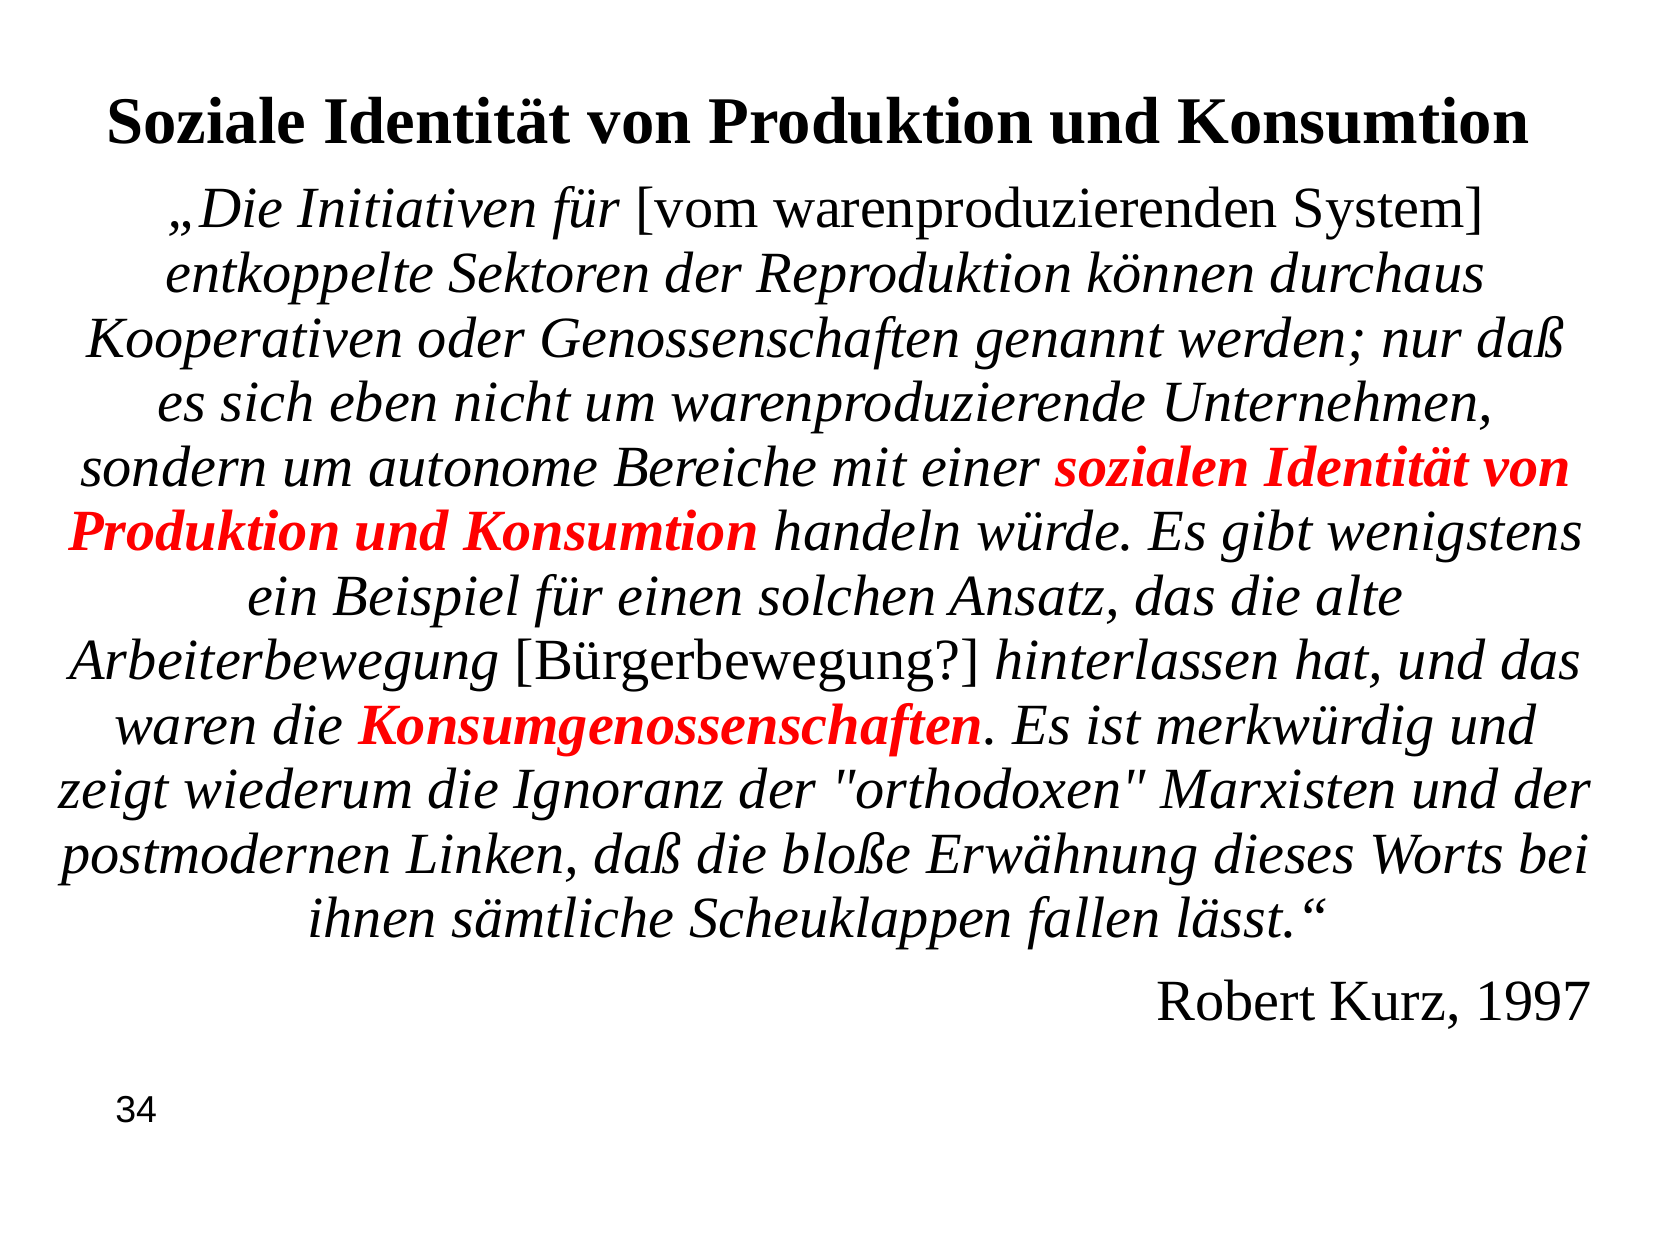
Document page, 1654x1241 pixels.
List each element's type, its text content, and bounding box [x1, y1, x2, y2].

text_box <Nummer> [100, 1081, 318, 1152]
text_box Soziale Identität von Produktion und Konsumtion „Die Initiativen für [vom warenproduzierenden System] entkoppelte Sektoren der Reproduktion können durchaus Kooperativen oder Genossenschaften genannt werden; nur daß es sich eben nicht um warenproduzierende Unternehmen, sondern um autonome Bereiche mit einer sozialen Identität von Produktion und Konsumtion handeln würde. Es gibt wenigstens ein Beispiel für einen solchen Ansatz, das die alte Arbeiterbewegung [Bürgerbewegung?] hinterlassen hat, und das waren die Konsumgenossenschaften. Es ist merkwürdig und zeigt wiederum die Ignoranz der "orthodoxen" Marxisten und der postmodernen Linken, daß die bloße Erwähnung dieses Worts bei ihnen sämtliche Scheuklappen fallen lässt.“ Robert Kurz, 1997 [44, 76, 1610, 1041]
